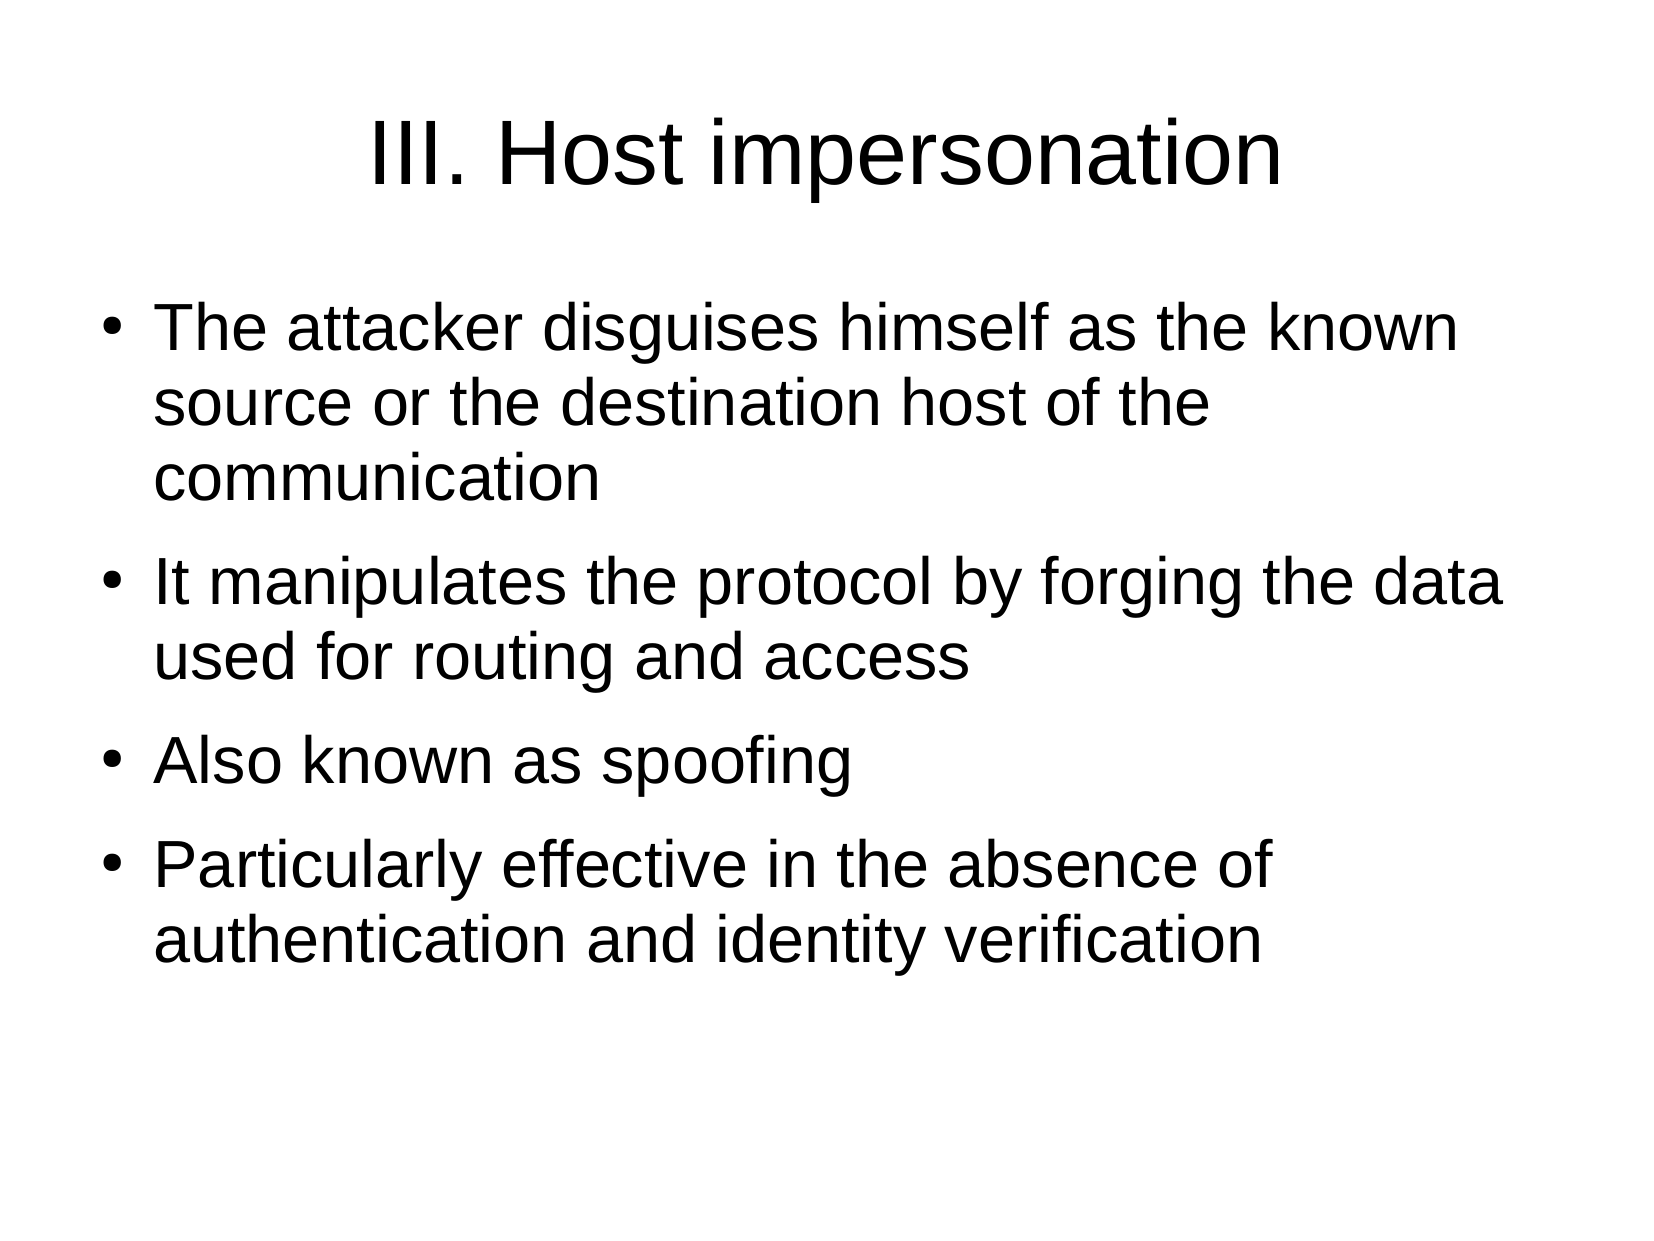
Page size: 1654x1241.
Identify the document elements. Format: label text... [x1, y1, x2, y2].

list The attacker disguises himself as the known source or the destination host of the communication It manipulates the protocol by forging the data used for routing and access Also known as spoofing Particularly effective in the absence of authentication and identity verification [82, 290, 1571, 1010]
title III. Host impersonation [82, 49, 1571, 257]
